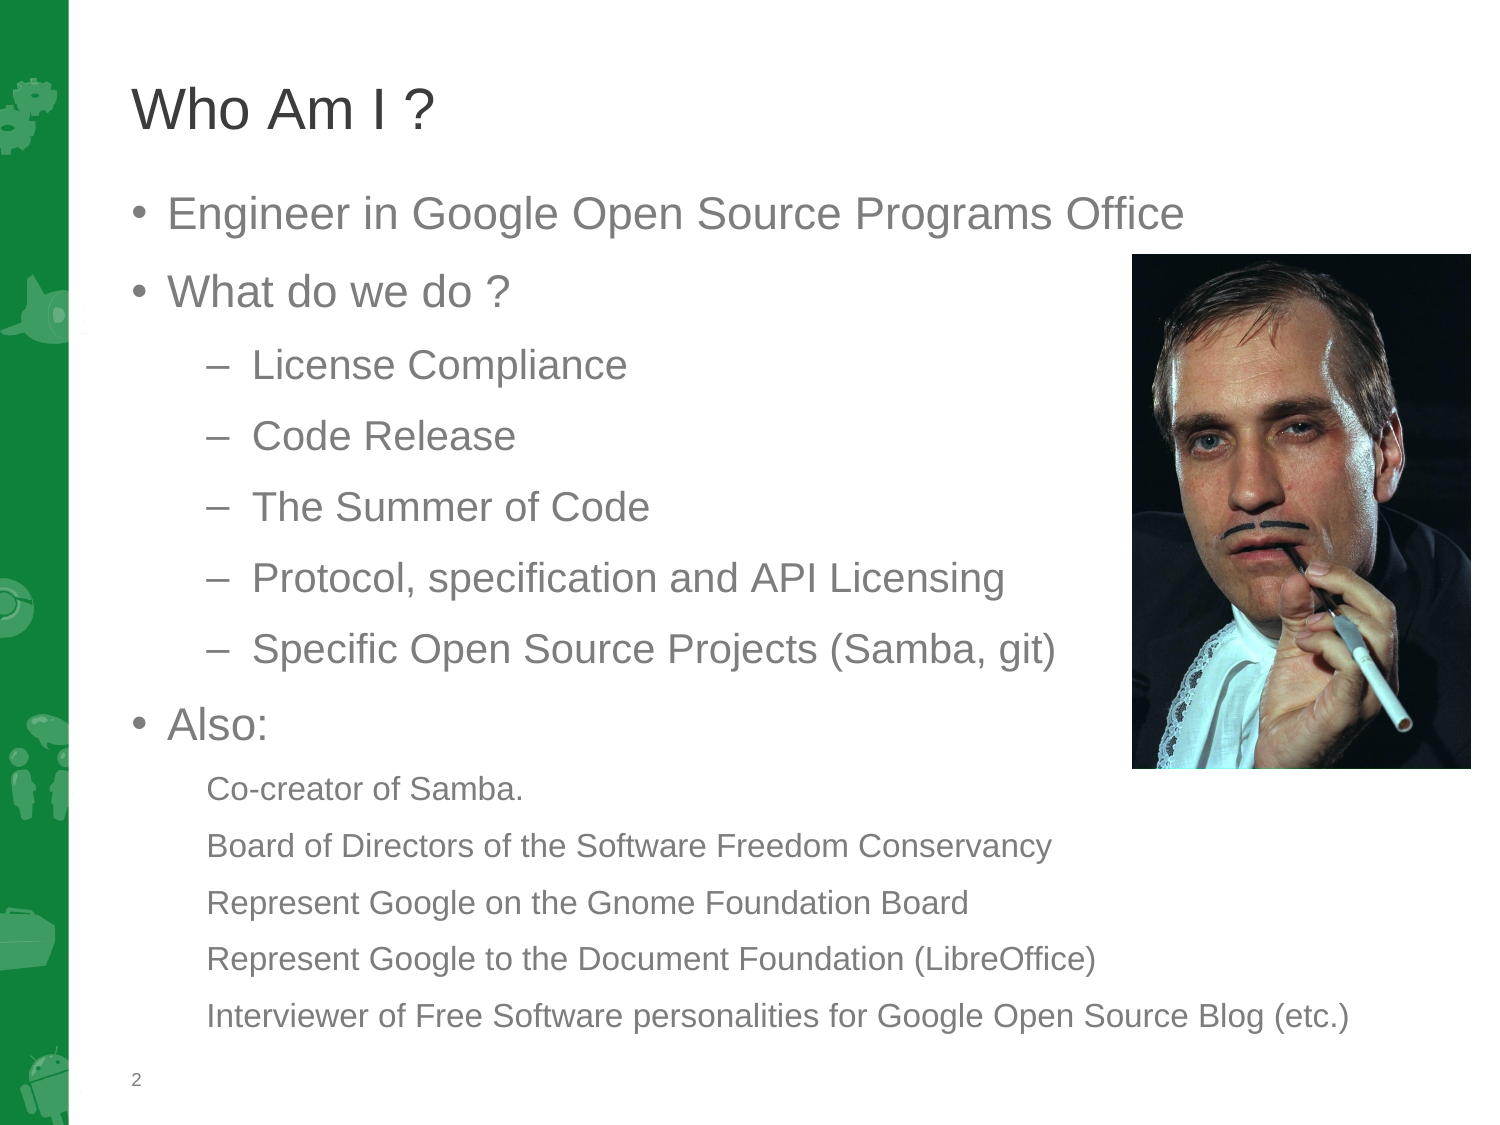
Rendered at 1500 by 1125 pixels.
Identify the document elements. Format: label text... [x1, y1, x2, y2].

picture [0, 274, 92, 344]
picture [0, 78, 58, 155]
picture [0, 578, 34, 638]
text_box Who Am I ? [116, 37, 1431, 150]
picture [0, 907, 56, 972]
text_box Engineer in Google Open Source Programs Office What do we do ? License Compliance Code Release The Summer of Code Protocol, specification and API Licensing Specific Open Source Projects (Samba, git) Also: Co-creator of Samba. Board of Directors of the Software Freedom Conservancy Represent Google on the Gnome Foundation Board Represent Google to the Document Foundation (LibreOffice) Interviewer of Free Software personalities for Google Open Source Blog (etc.) [116, 182, 1429, 982]
text_box <number> [116, 1061, 181, 1098]
picture [1132, 254, 1471, 769]
picture [9, 714, 76, 821]
picture [20, 1046, 92, 1125]
